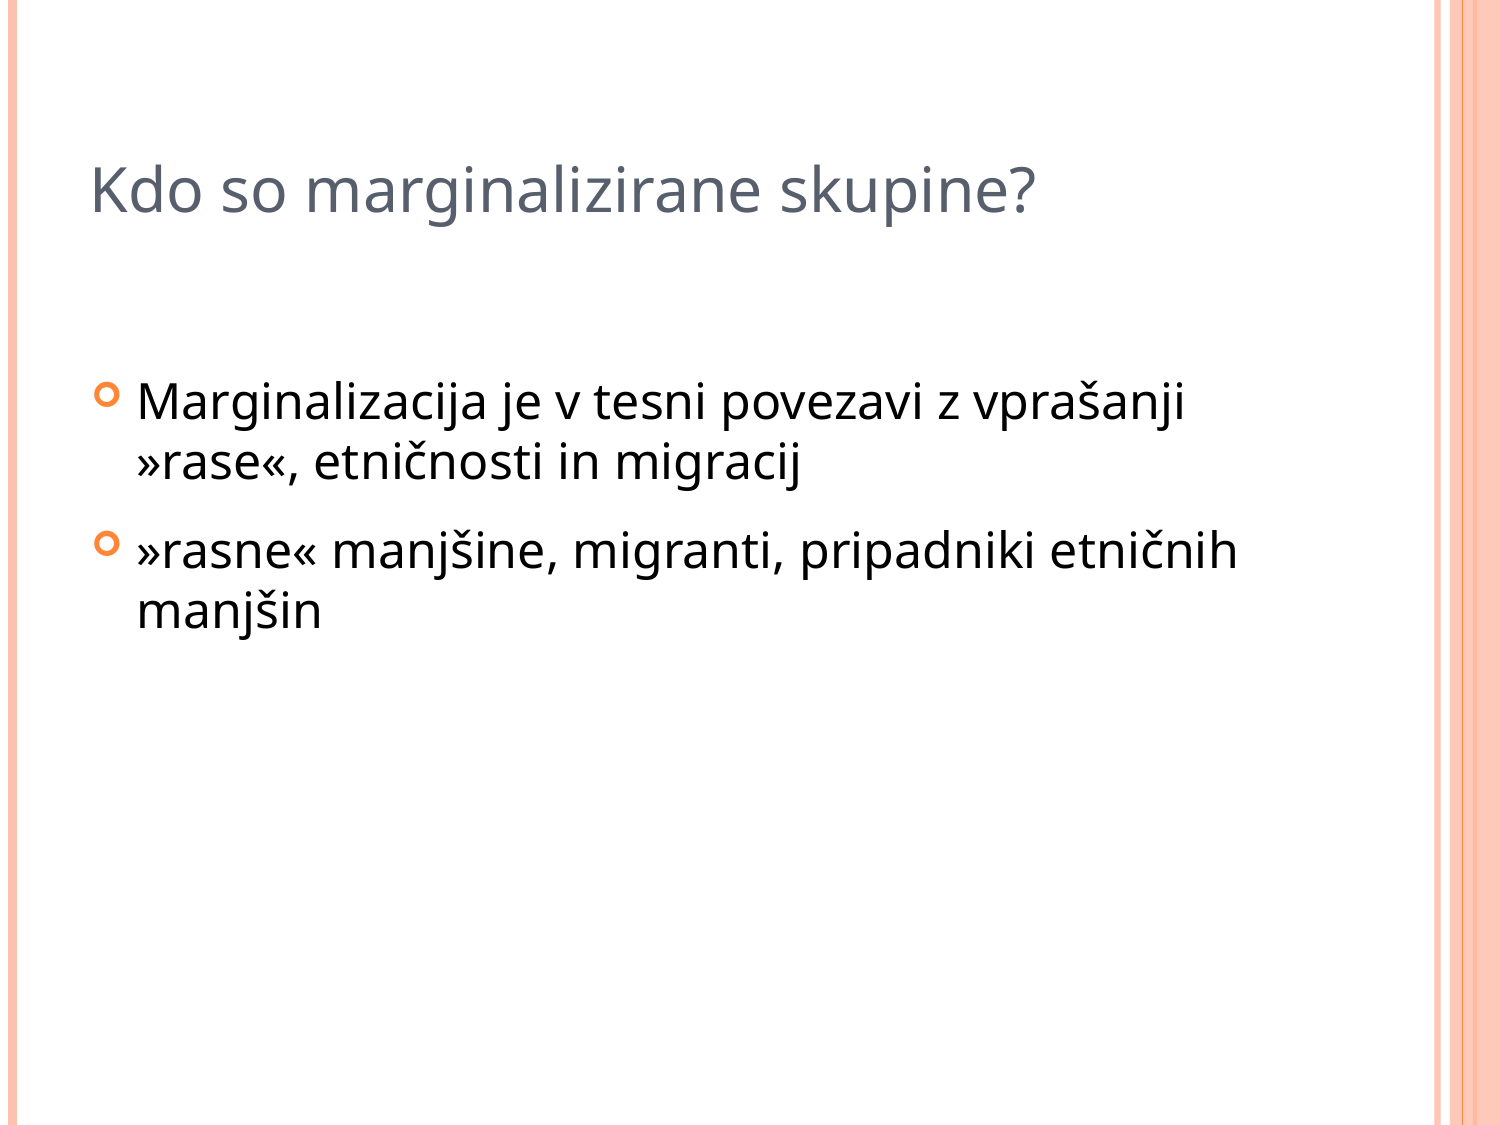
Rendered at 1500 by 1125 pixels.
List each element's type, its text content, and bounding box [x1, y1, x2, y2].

list Marginalizacija je v tesni povezavi z vprašanji »rase«, etničnosti in migracij »rasne« manjšine, migranti, pripadniki etničnih manjšin [76, 361, 1302, 1125]
title Kdo so marginalizirane skupine? [75, 45, 1300, 233]
